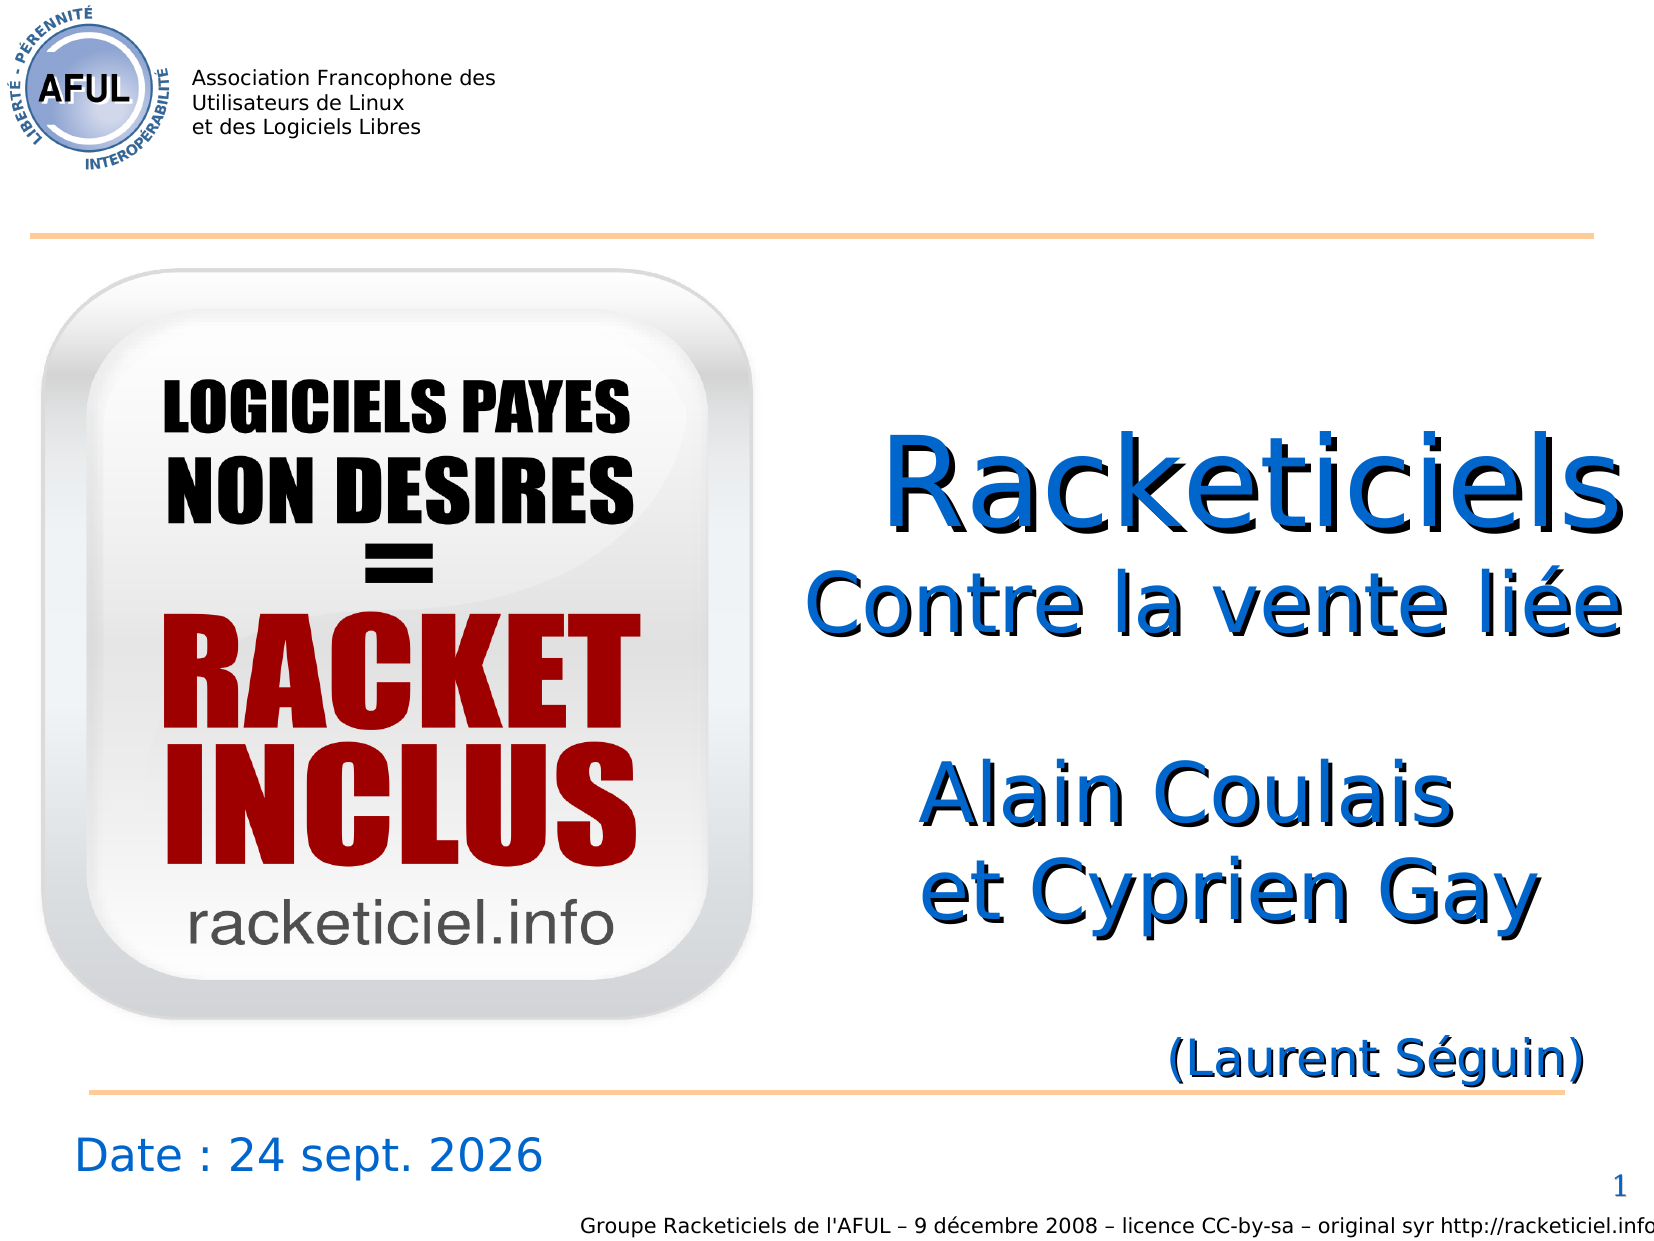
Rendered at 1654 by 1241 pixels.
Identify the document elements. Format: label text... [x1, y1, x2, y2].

text_box Date : 12 déc. 2008 [59, 1122, 945, 1191]
text_box (Laurent Séguin) [1151, 1021, 1625, 1140]
text_box Groupe Racketiciels de l'AFUL – 9 décembre 2008 – licence CC-by-sa – original syr http://racketiciel.info [565, 1206, 1654, 1241]
picture [0, 0, 178, 178]
picture [30, 265, 768, 1039]
text_box Alain Coulais et Cyprien Gay [903, 738, 1613, 948]
title Racketiciels Contre la vente liée [768, 385, 1625, 678]
